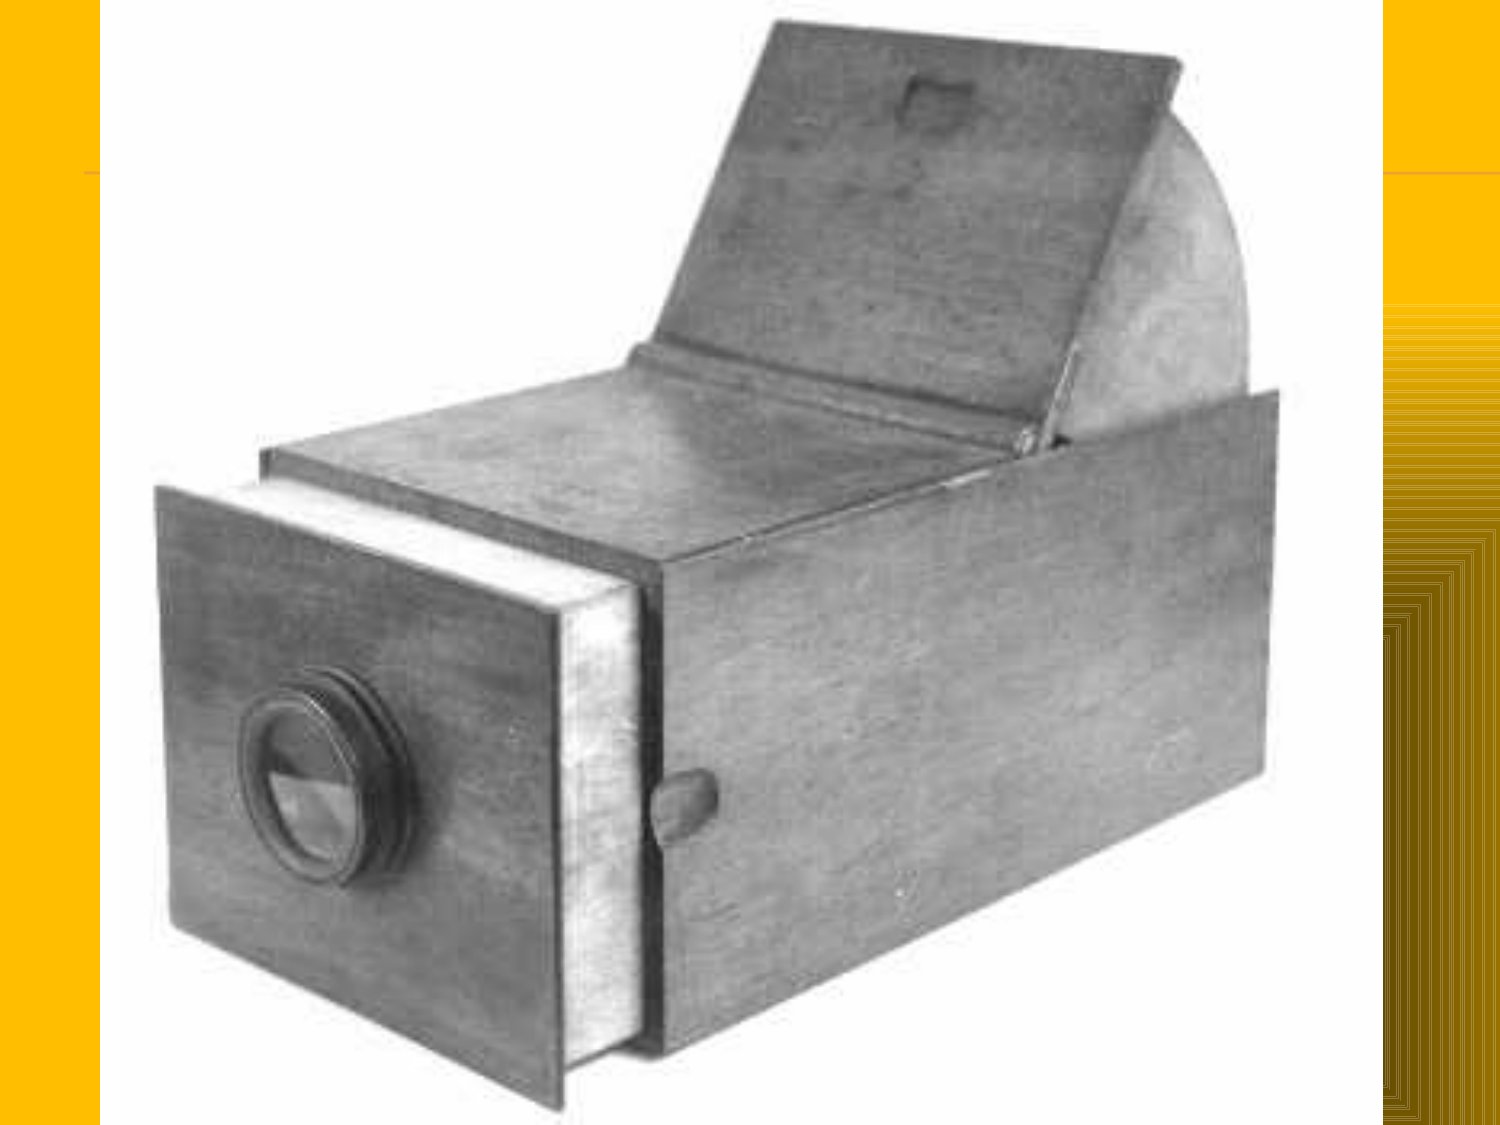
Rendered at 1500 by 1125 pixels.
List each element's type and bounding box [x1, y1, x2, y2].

picture [100, 0, 1383, 1125]
